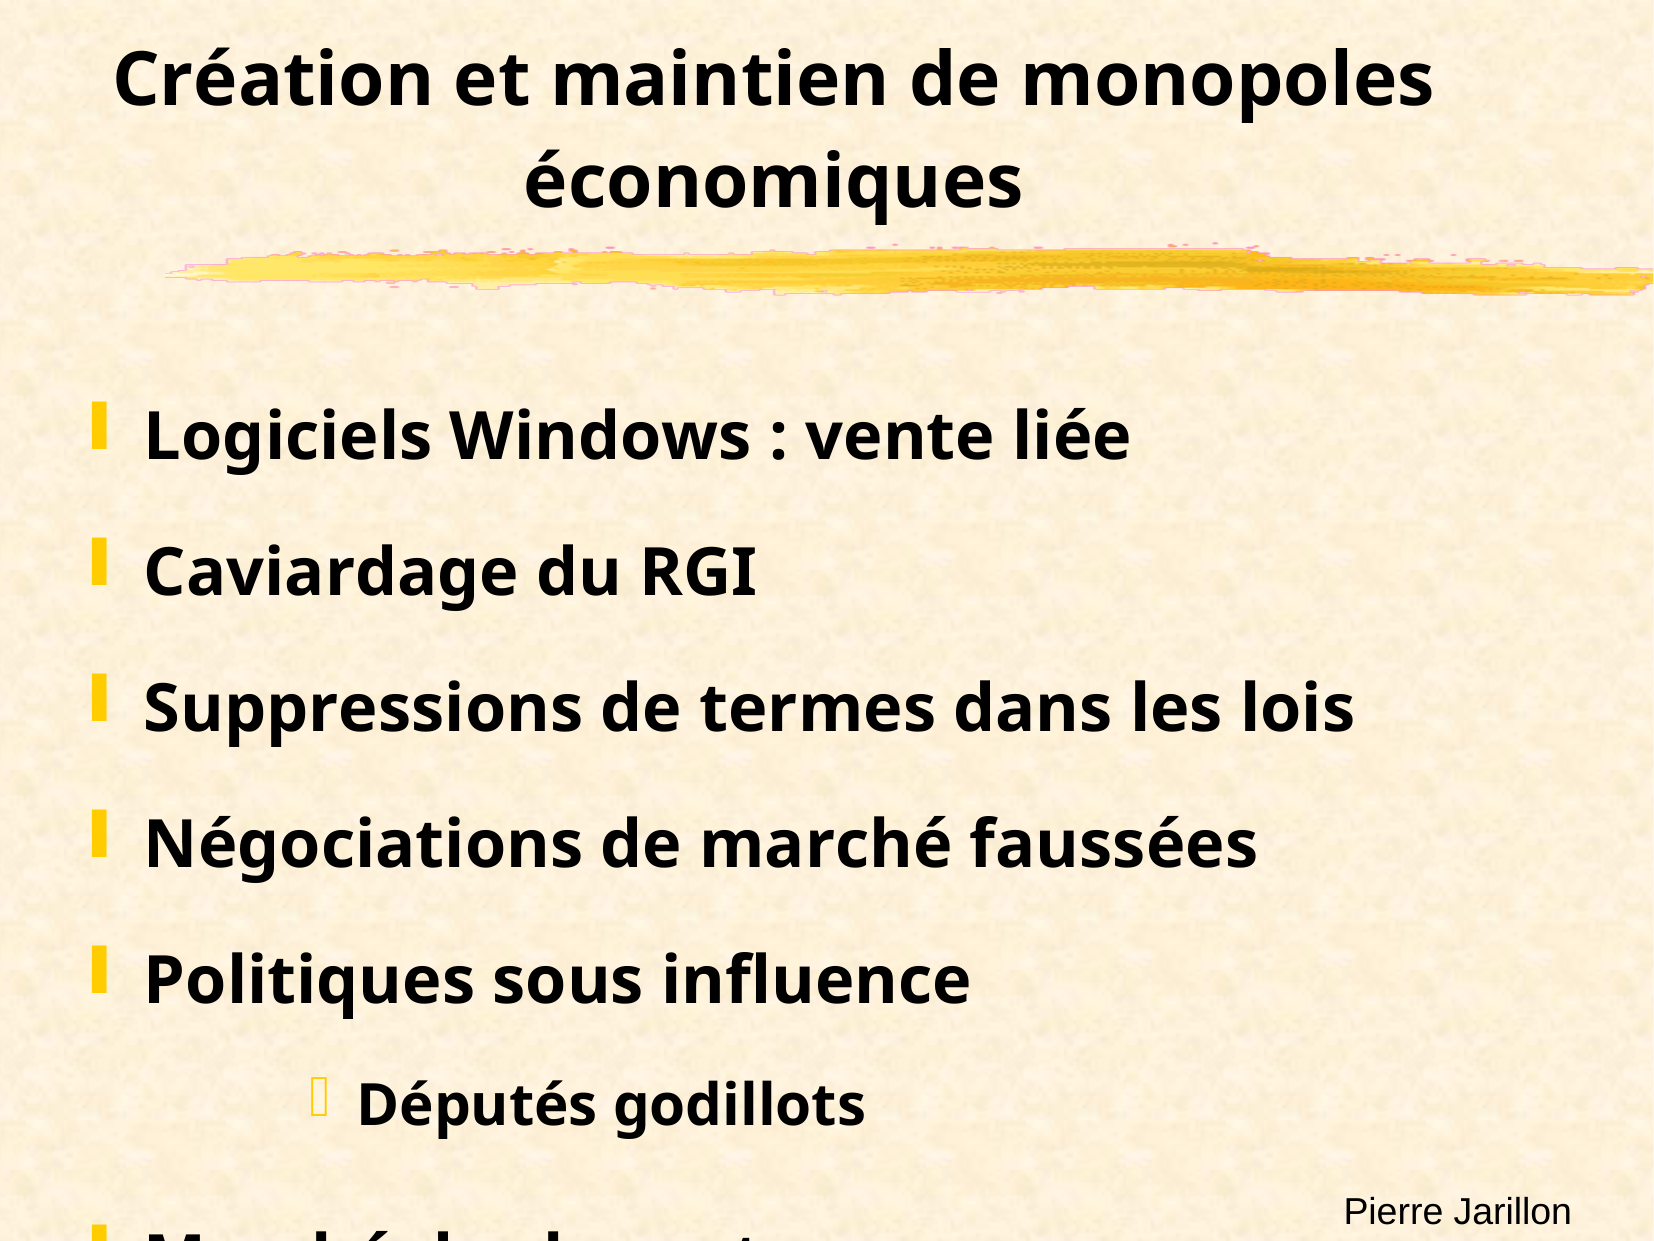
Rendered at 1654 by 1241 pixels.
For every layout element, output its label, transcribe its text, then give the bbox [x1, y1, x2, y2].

picture [0, 0, 1654, 1241]
list Logiciels Windows : vente liée Caviardage du RGI Suppressions de termes dans les lois Négociations de marché faussées Politiques sous influence Députés godillots Marché des brevets [73, 342, 1555, 1129]
title Création et maintien de monopoles économiques [73, 2, 1475, 254]
